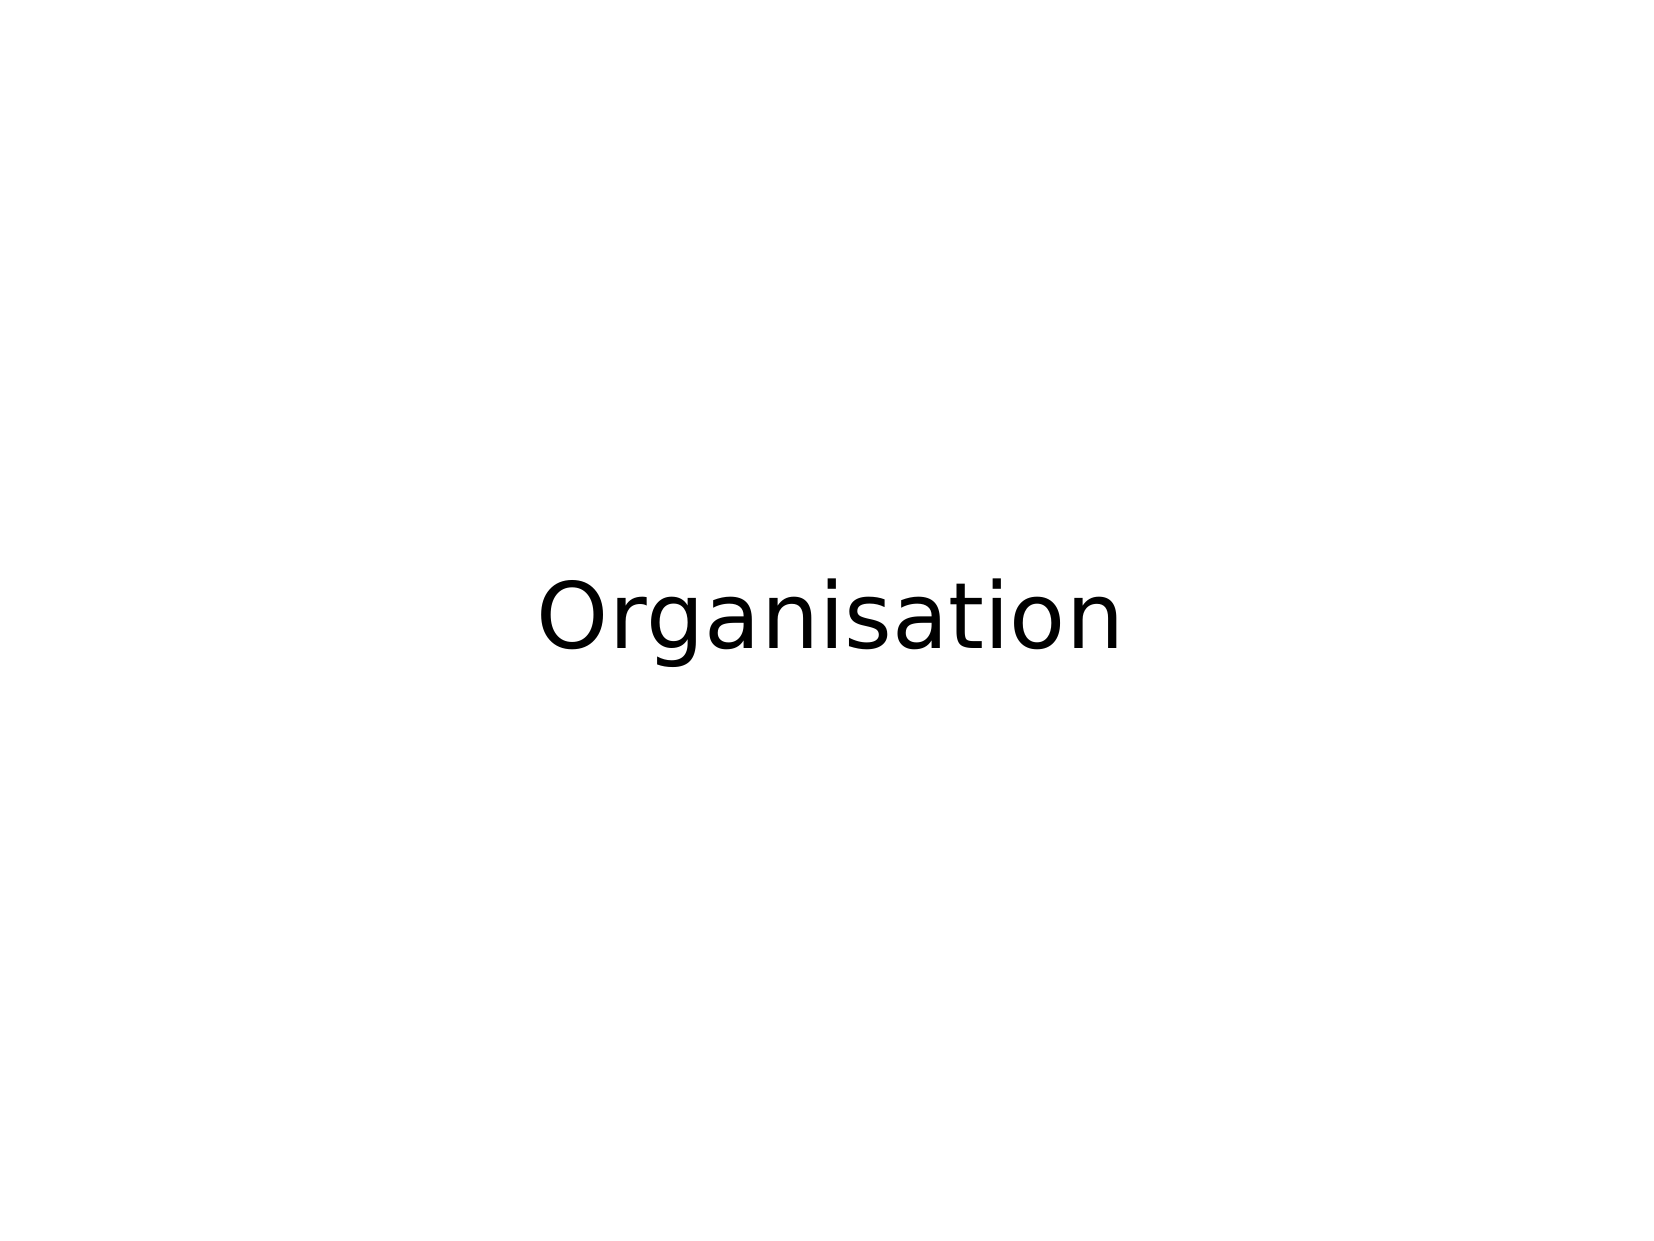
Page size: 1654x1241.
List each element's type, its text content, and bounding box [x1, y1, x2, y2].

title Organisation [86, 520, 1576, 713]
